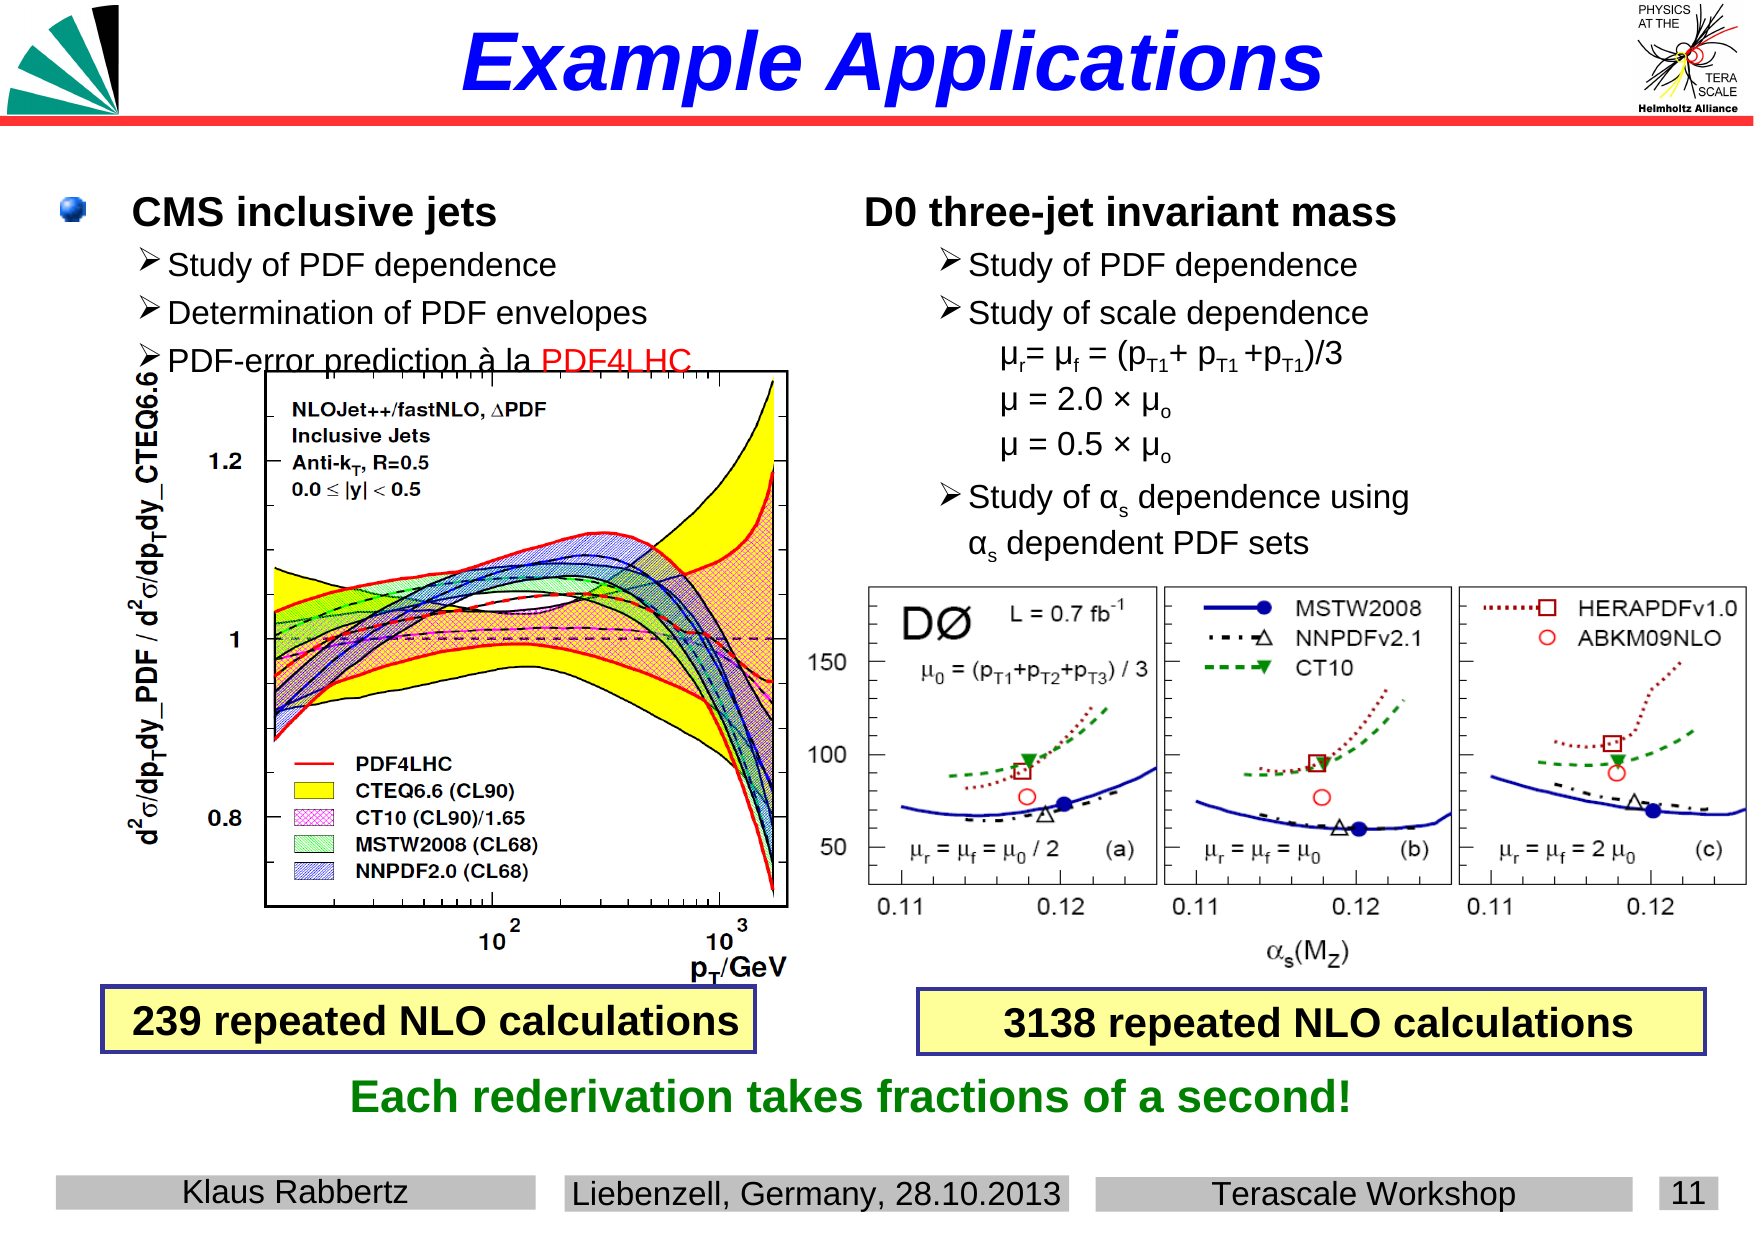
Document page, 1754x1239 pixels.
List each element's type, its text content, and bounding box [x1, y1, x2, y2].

text_box 3138 repeated NLO calculations [918, 995, 1705, 1055]
title Example Applications [123, 0, 1606, 115]
text_box D0 three-jet invariant mass Study of PDF dependence Study of scale dependence μr= μf = (pT1+ pT1 +pT1)/3 μ = 2.0 × μo μ = 0.5 × μo Study of αs dependence using αs dependent PDF sets [835, 177, 1719, 562]
picture [807, 562, 1754, 987]
picture [7, 5, 119, 116]
list CMS inclusive jets Study of PDF dependence Determination of PDF envelopes PDF-error prediction à la PDF4LHC [34, 177, 835, 995]
text_box 239 repeated NLO calculations [102, 986, 756, 1052]
text_box Each rederivation takes fractions of a second! [337, 1064, 1365, 1129]
text_box D0 three-jet invariant mass Study of PDF dependence Study of scale dependence μr= μf = (pT1+ pT1 +pT1)/3 μ = 2.0 × μo μ = 0.5 × μo Study of αs dependence using αs dependent PDF sets [835, 987, 1719, 995]
picture [1631, 1, 1745, 115]
